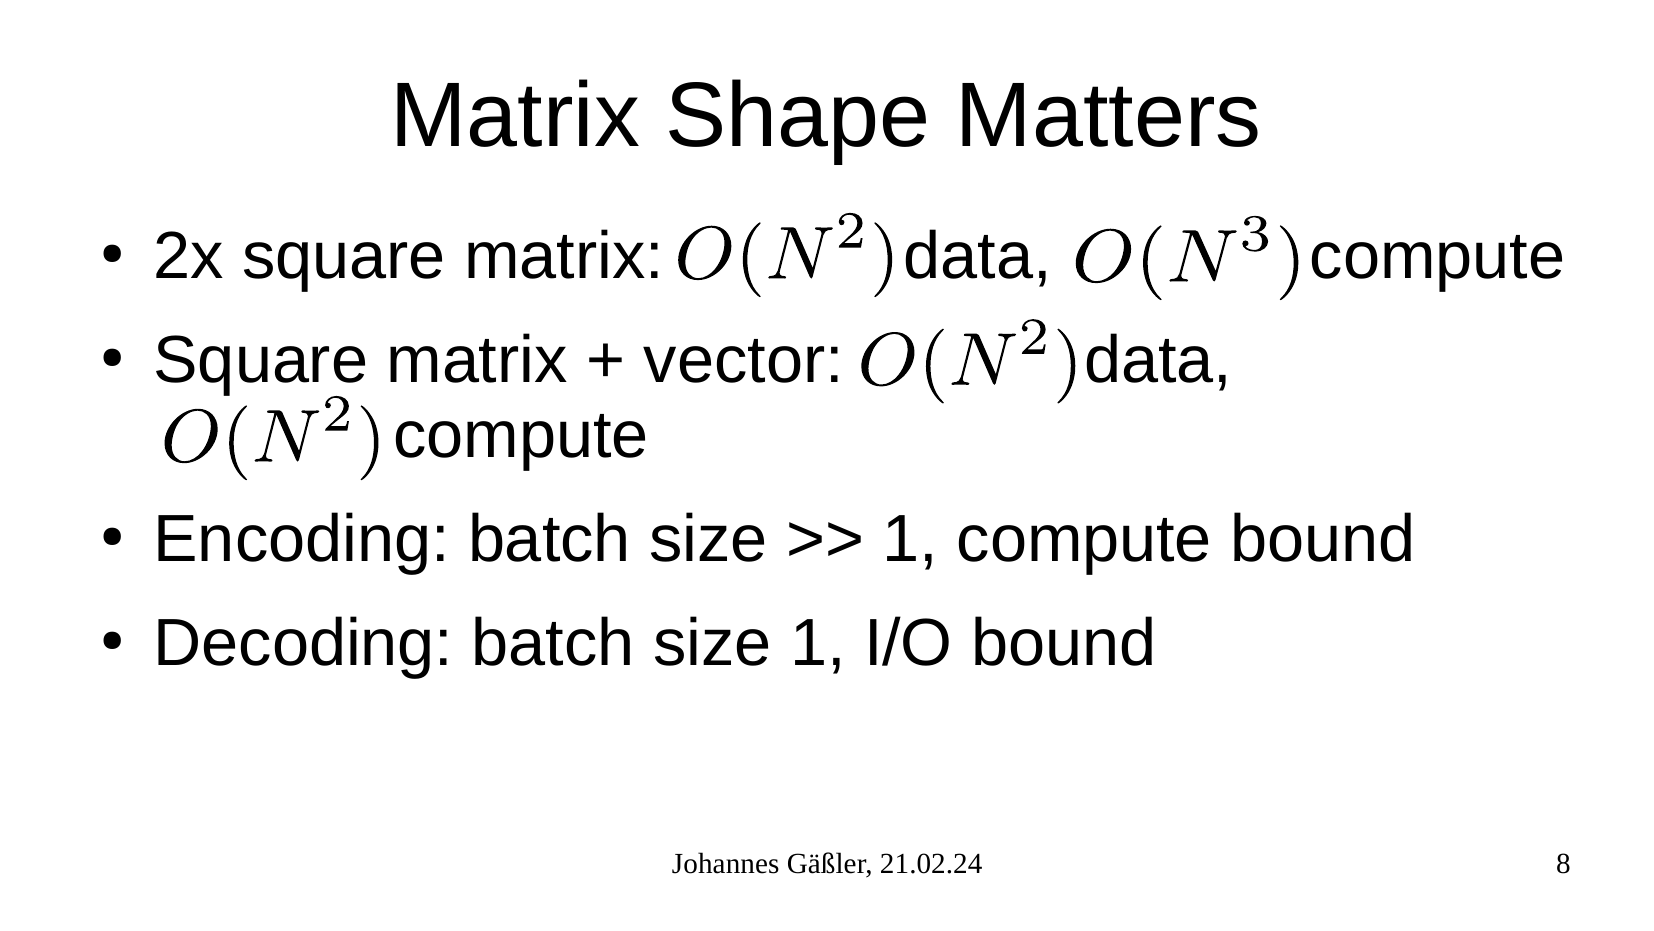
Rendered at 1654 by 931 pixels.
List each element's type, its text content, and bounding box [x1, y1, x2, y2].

picture [1068, 213, 1302, 304]
picture [671, 210, 896, 301]
picture [157, 393, 382, 484]
list 2x square matrix: data, compute Square matrix + vector: data, compute Encoding: batch size >> 1, compute bound Decoding: batch size 1, I/O bound [82, 217, 1571, 758]
picture [854, 316, 1079, 407]
title Matrix Shape Matters [82, 37, 1571, 193]
